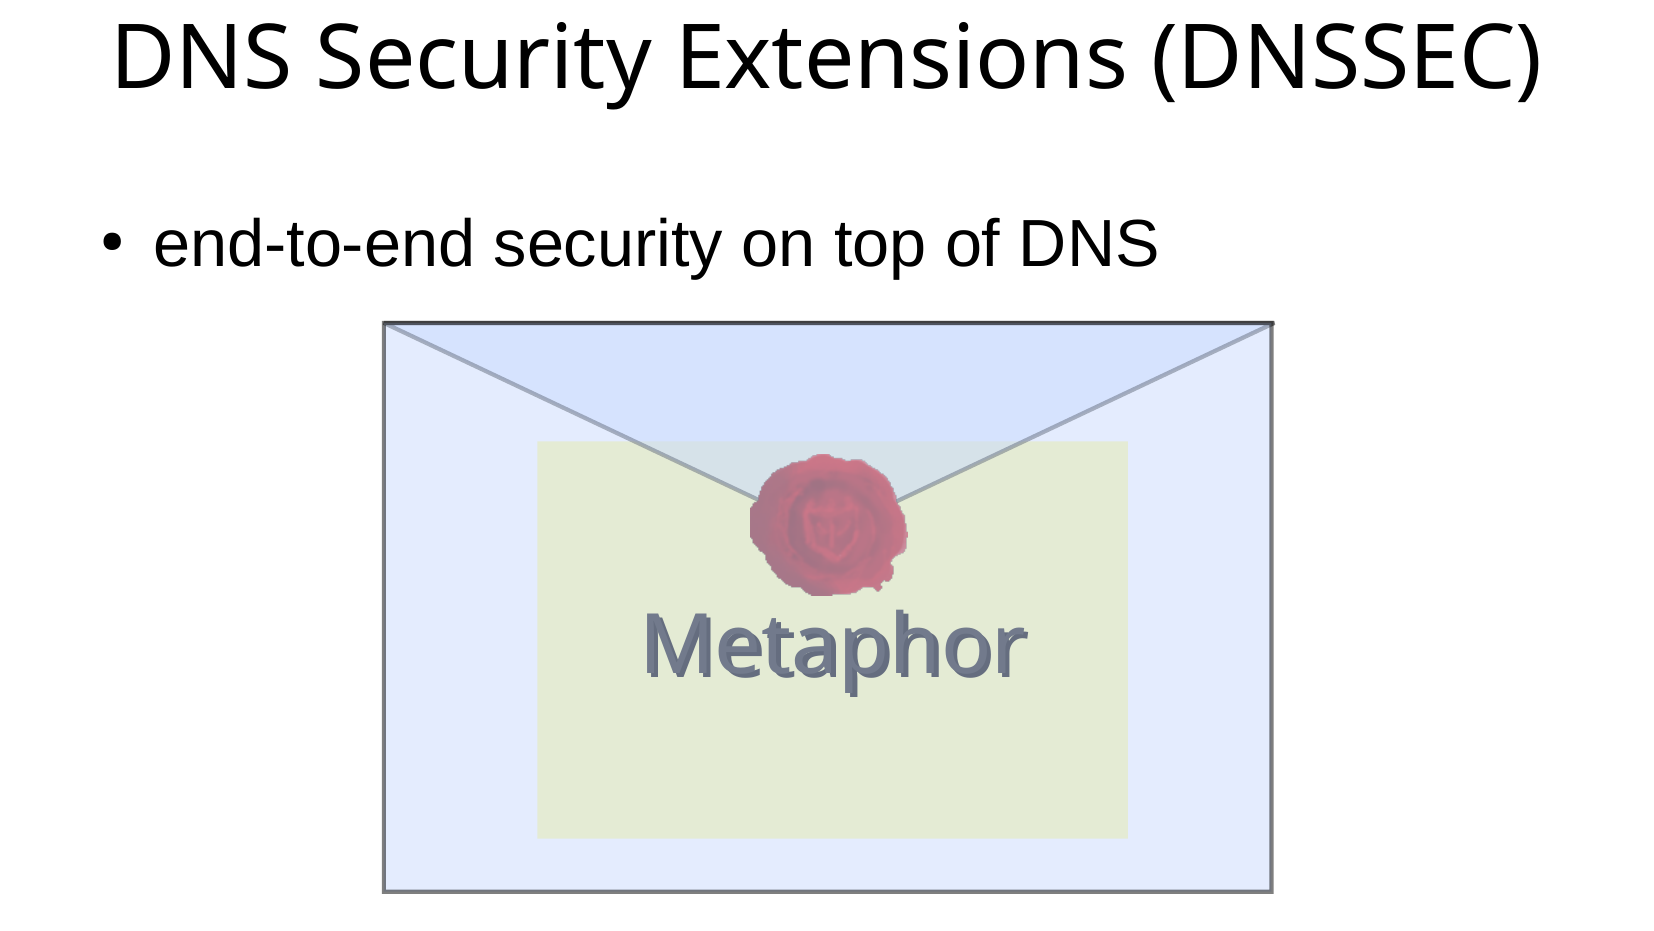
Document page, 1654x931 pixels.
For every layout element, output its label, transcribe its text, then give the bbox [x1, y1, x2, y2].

text_box [383, 322, 1275, 892]
list end-to-end security on top of DNS [82, 205, 1571, 323]
title DNS Security Extensions (DNSSEC) [0, 23, 1654, 207]
